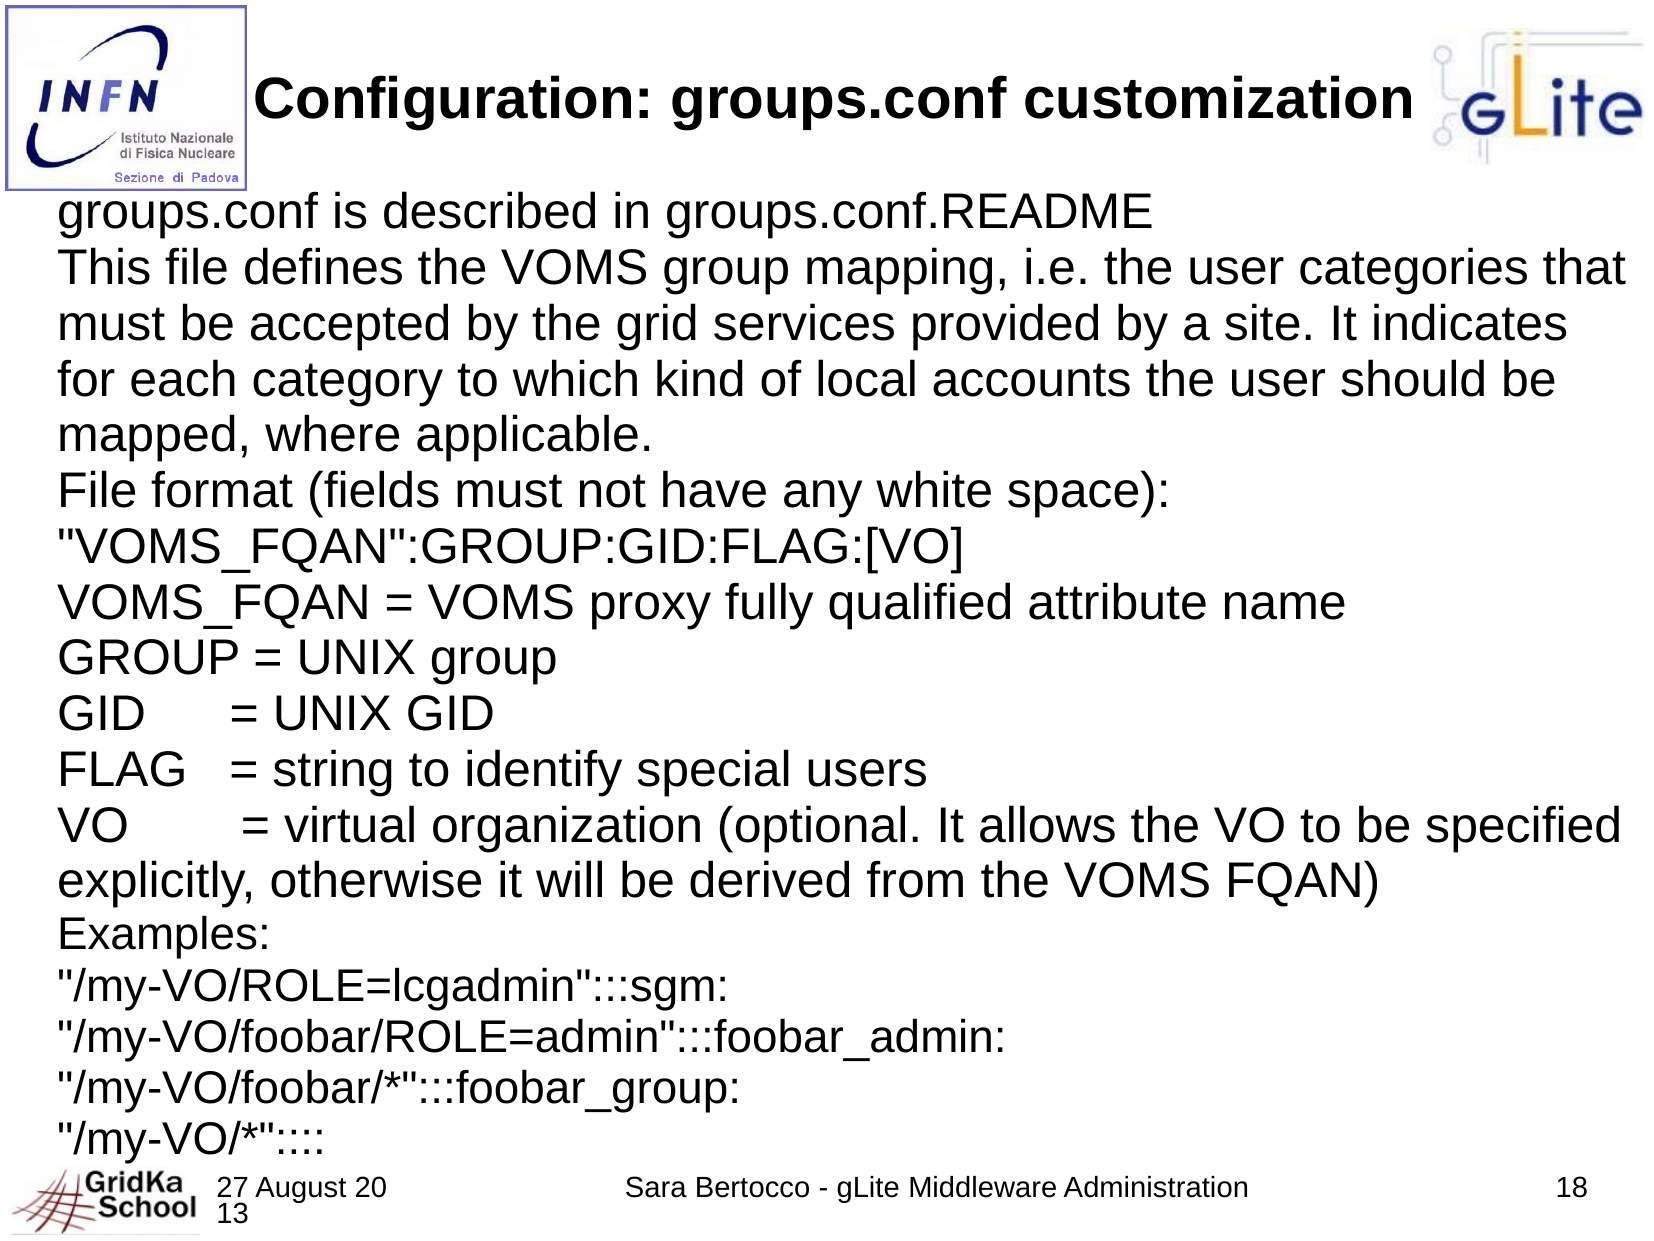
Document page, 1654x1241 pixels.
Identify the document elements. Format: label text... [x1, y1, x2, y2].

title Configuration: groups.conf customization [21, 4, 1645, 176]
picture [5, 5, 247, 191]
text_box groups.conf is described in groups.conf.README This file defines the VOMS group mapping, i.e. the user categories that must be accepted by the grid services provided by a site. It indicates for each category to which kind of local accounts the user should be mapped, where applicable. File format (fields must not have any white space): "VOMS_FQAN":GROUP:GID:FLAG:[VO] VOMS_FQAN = VOMS proxy fully qualified attribute name GROUP = UNIX group GID = UNIX GID FLAG = string to identify special users VO = virtual organization (optional. It allows the VO to be specified explicitly, otherwise it will be derived from the VOMS FQAN) Examples: "/my-VO/ROLE=lcgadmin":::sgm: "/my-VO/foobar/ROLE=admin":::foobar_admin: "/my-VO/foobar/*":::foobar_group: "/my-VO/*":::: [6, 176, 1653, 1241]
picture [1430, 28, 1645, 165]
